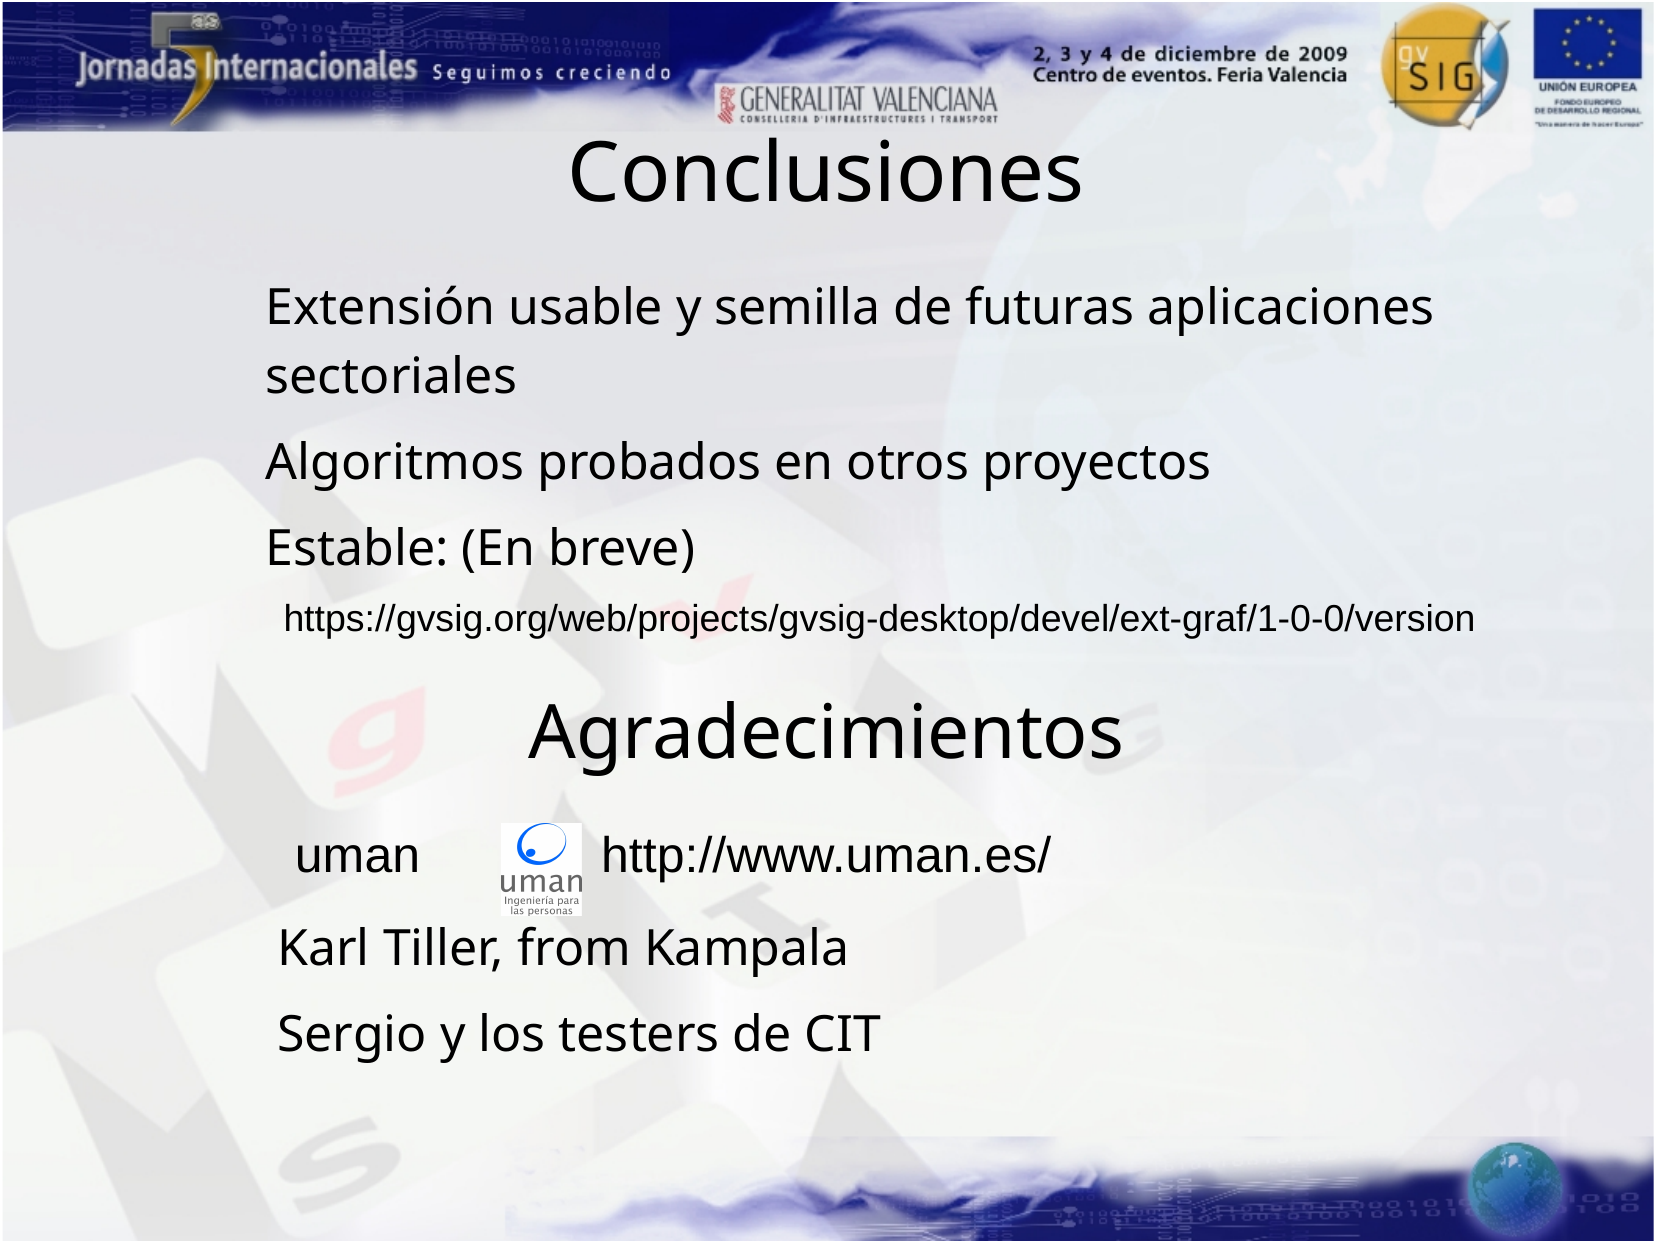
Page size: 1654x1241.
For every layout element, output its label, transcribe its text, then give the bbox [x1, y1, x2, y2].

title Conclusiones [82, 88, 1571, 250]
list Extensión usable y semilla de futuras aplicaciones sectoriales Algoritmos probados en otros proyectos Estable: (En breve) https://gvsig.org/web/projects/gvsig-desktop/devel/ext-graf/1-0-0/version [265, 271, 1534, 664]
picture [2, 2, 1654, 1241]
title Agradecimientos [82, 664, 1571, 796]
list uman http://www.uman.es/ Karl Tiller, from Kampala Sergio y los testers de CIT [277, 826, 1546, 1201]
